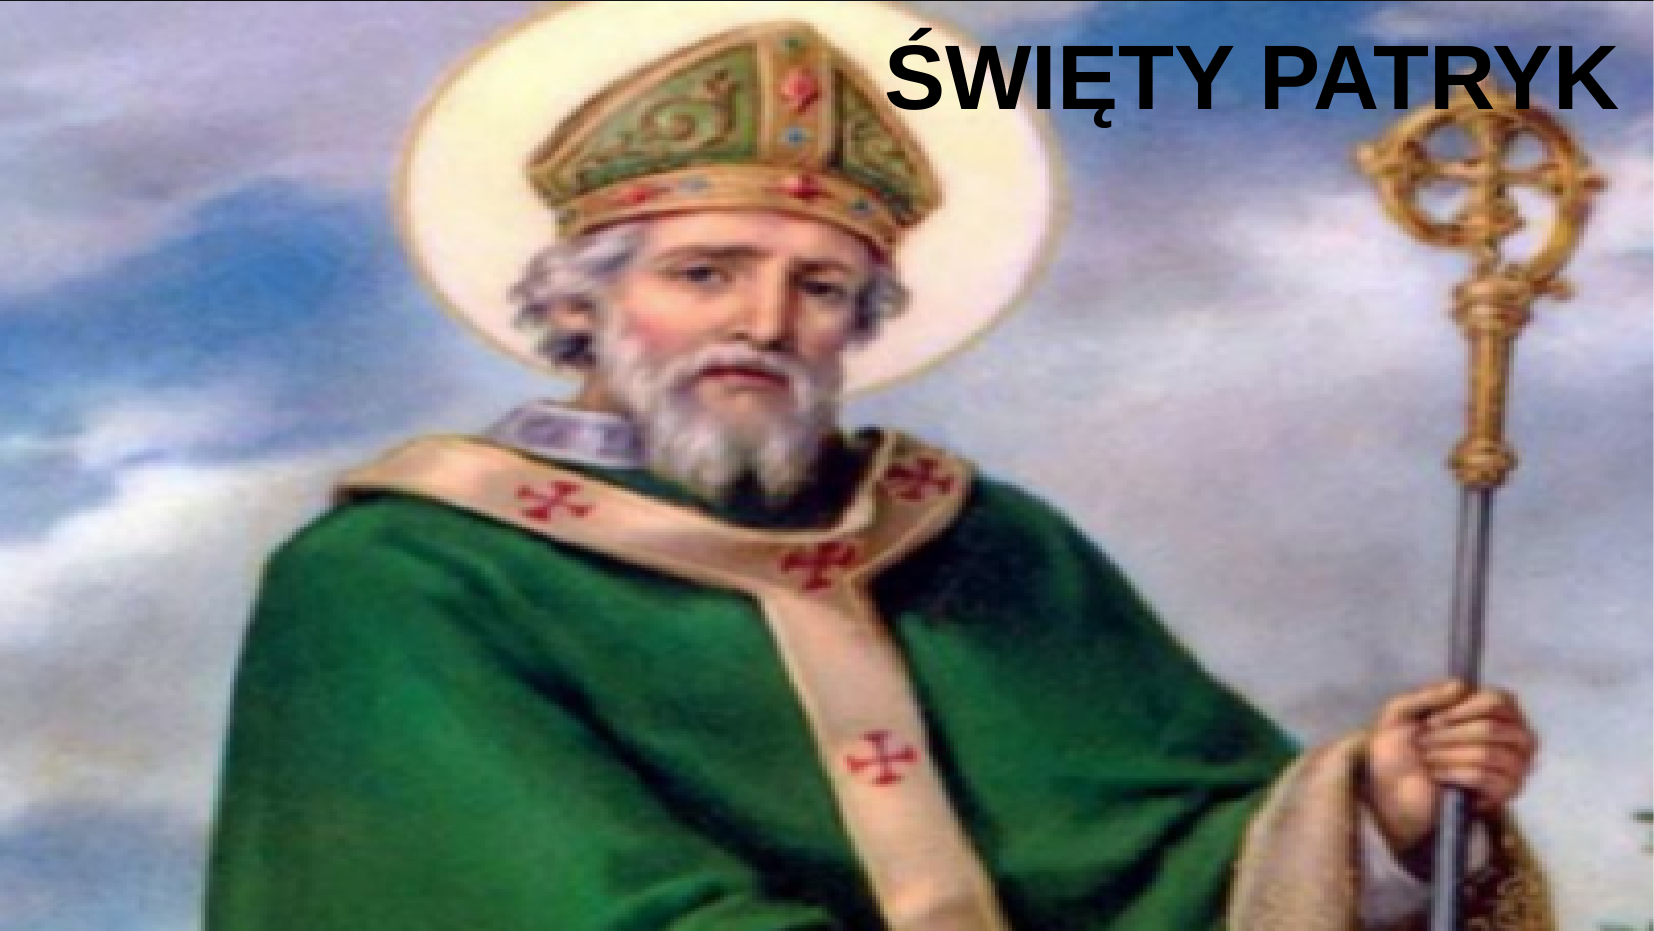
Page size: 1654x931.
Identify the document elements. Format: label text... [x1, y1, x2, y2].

title ŚWIĘTY PATRYK [507, 0, 1654, 156]
picture [0, 0, 1654, 931]
